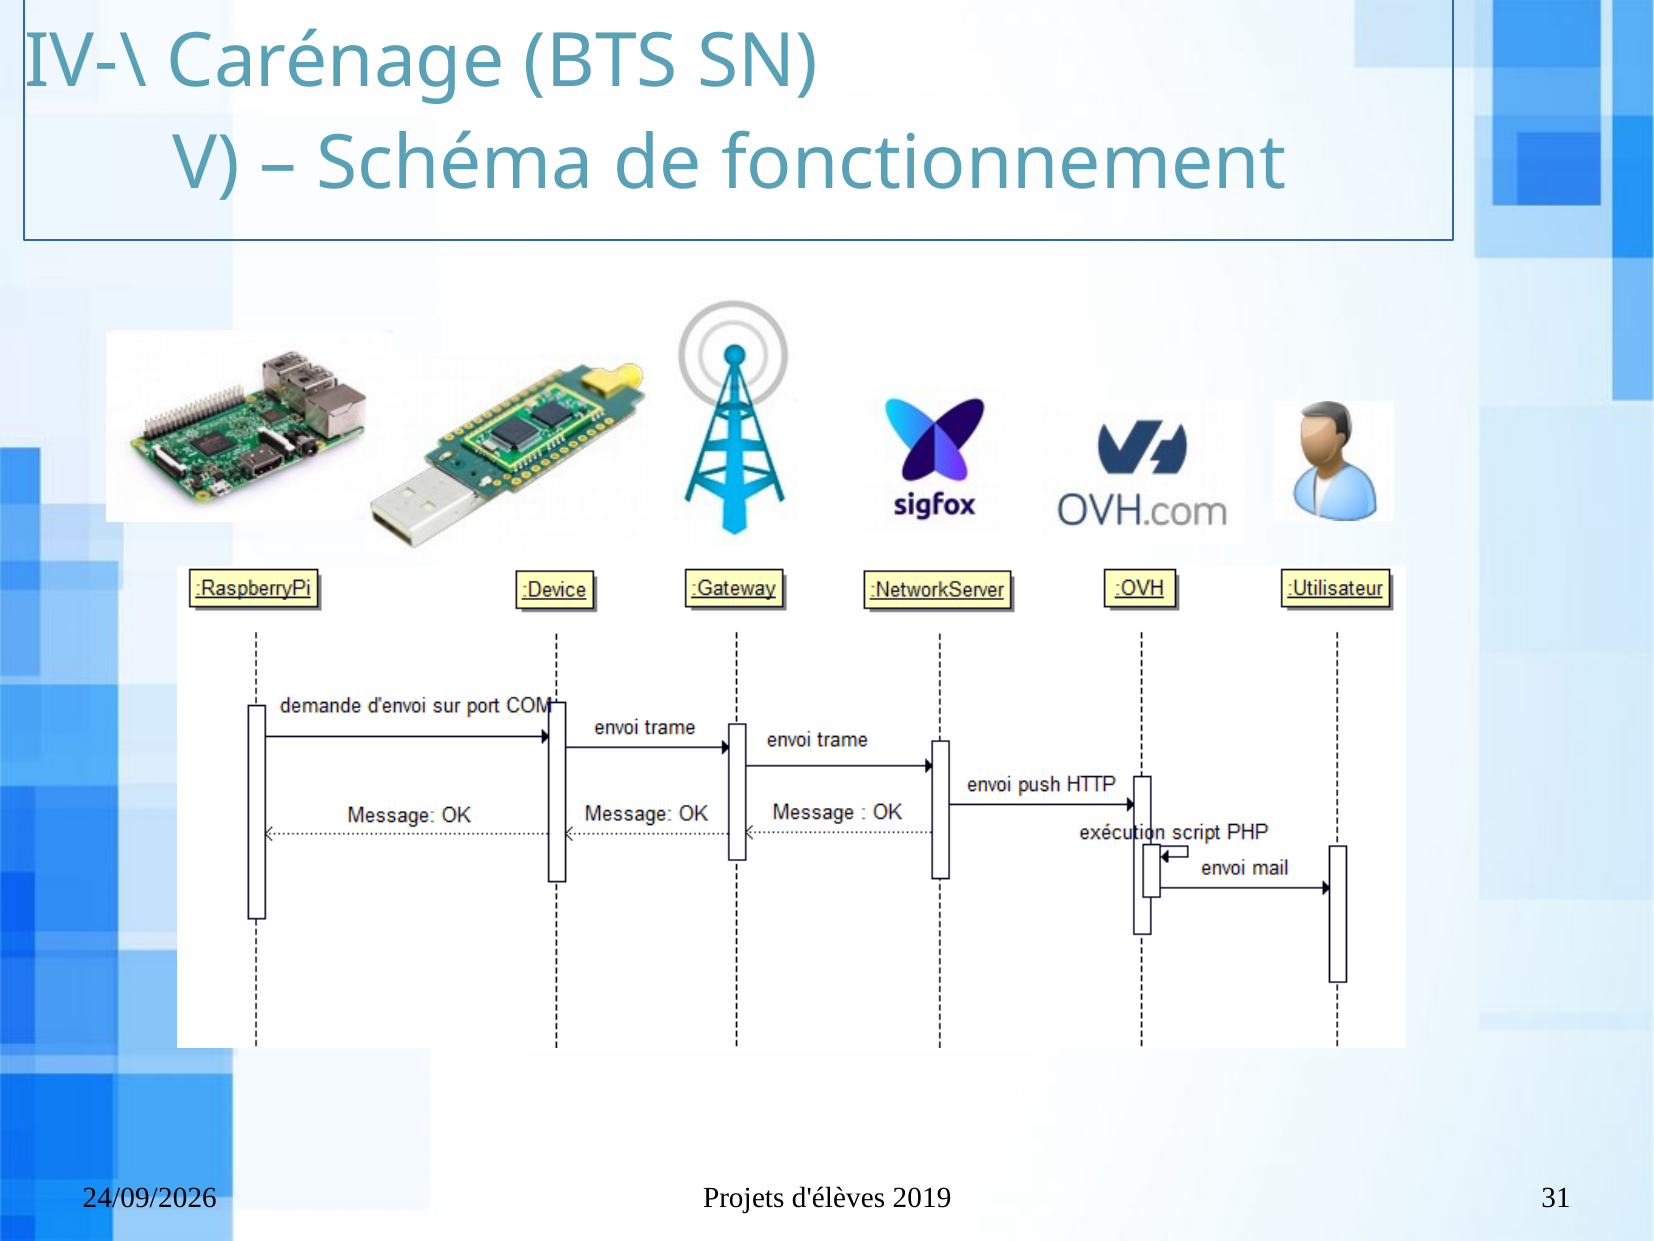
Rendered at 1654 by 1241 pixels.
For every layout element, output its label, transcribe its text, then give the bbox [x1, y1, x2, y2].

title IV-\ Carénage (BTS SN) V) – Schéma de fonctionnement [23, 0, 1453, 240]
picture [0, 0, 1654, 1241]
